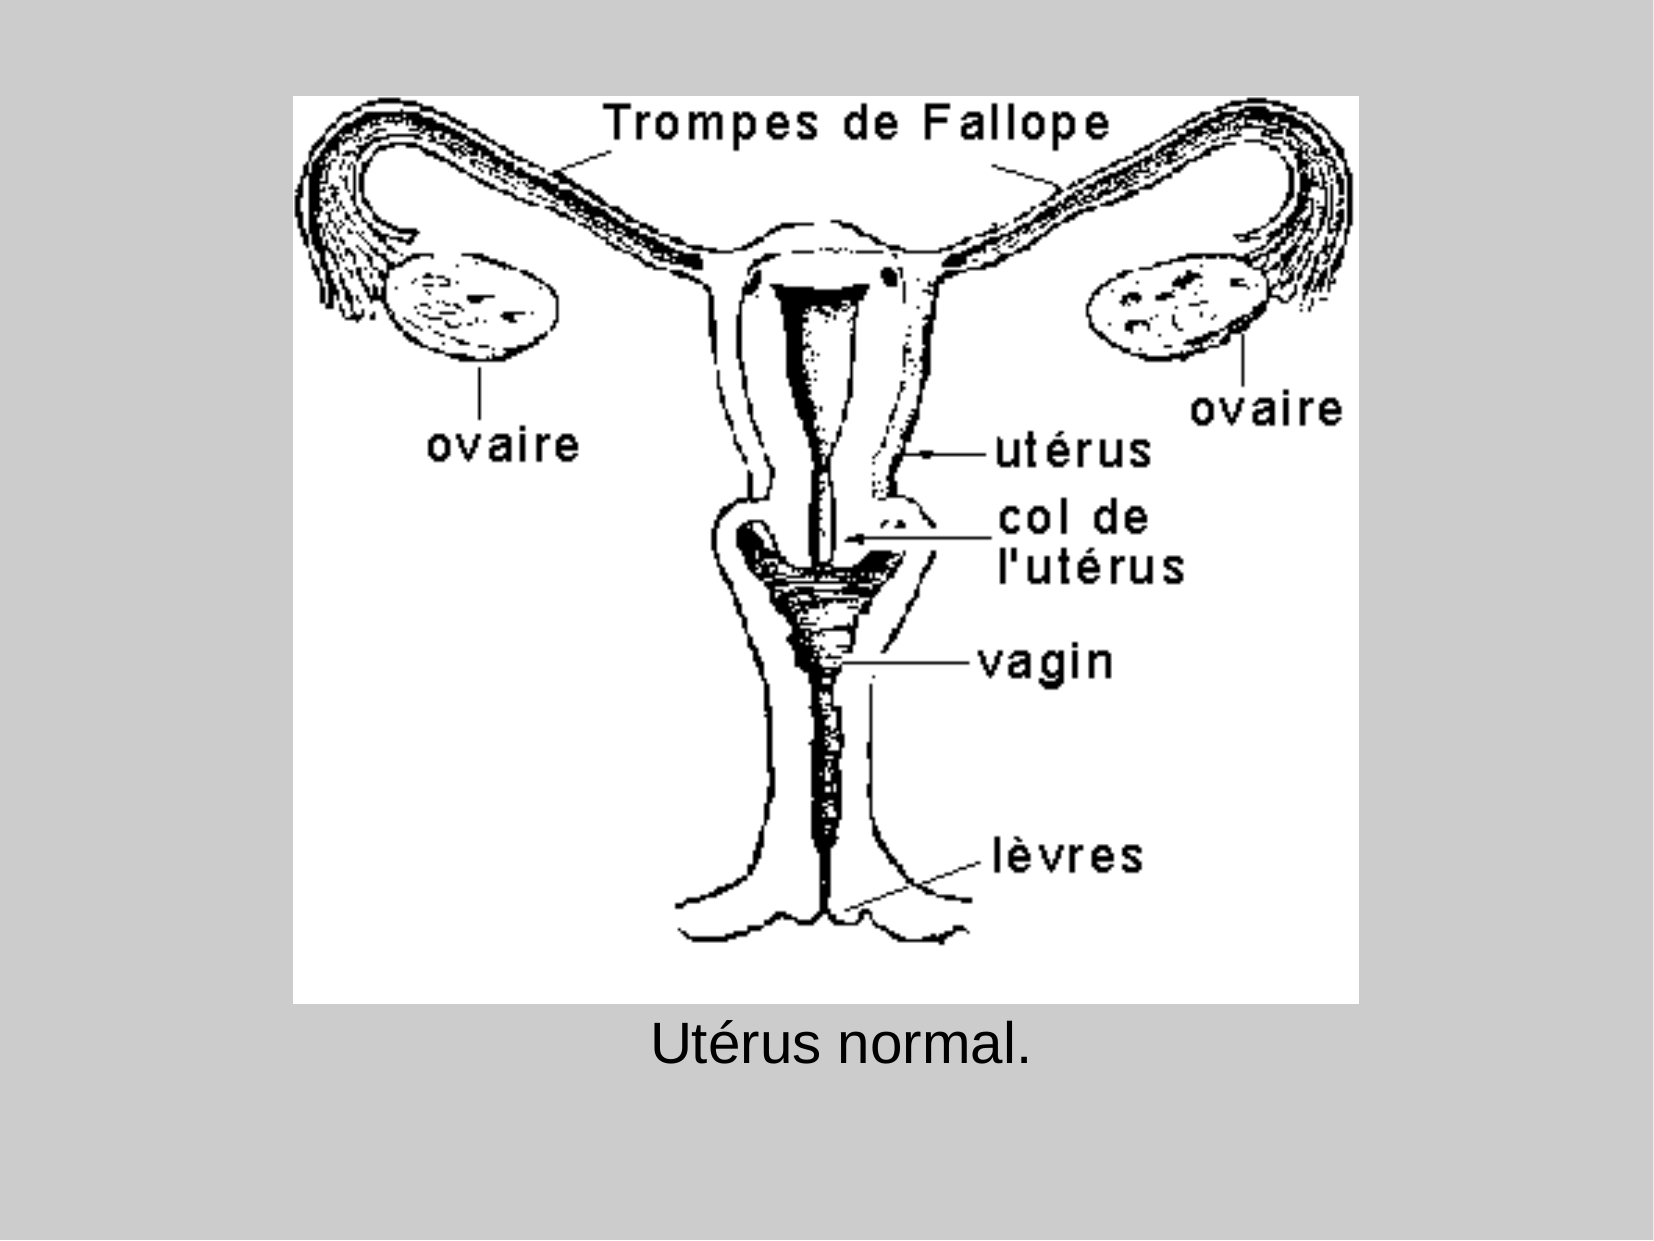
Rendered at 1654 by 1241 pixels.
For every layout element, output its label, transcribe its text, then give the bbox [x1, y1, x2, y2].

text_box Utérus normal. [501, 1003, 1182, 1126]
picture [293, 96, 1359, 1004]
